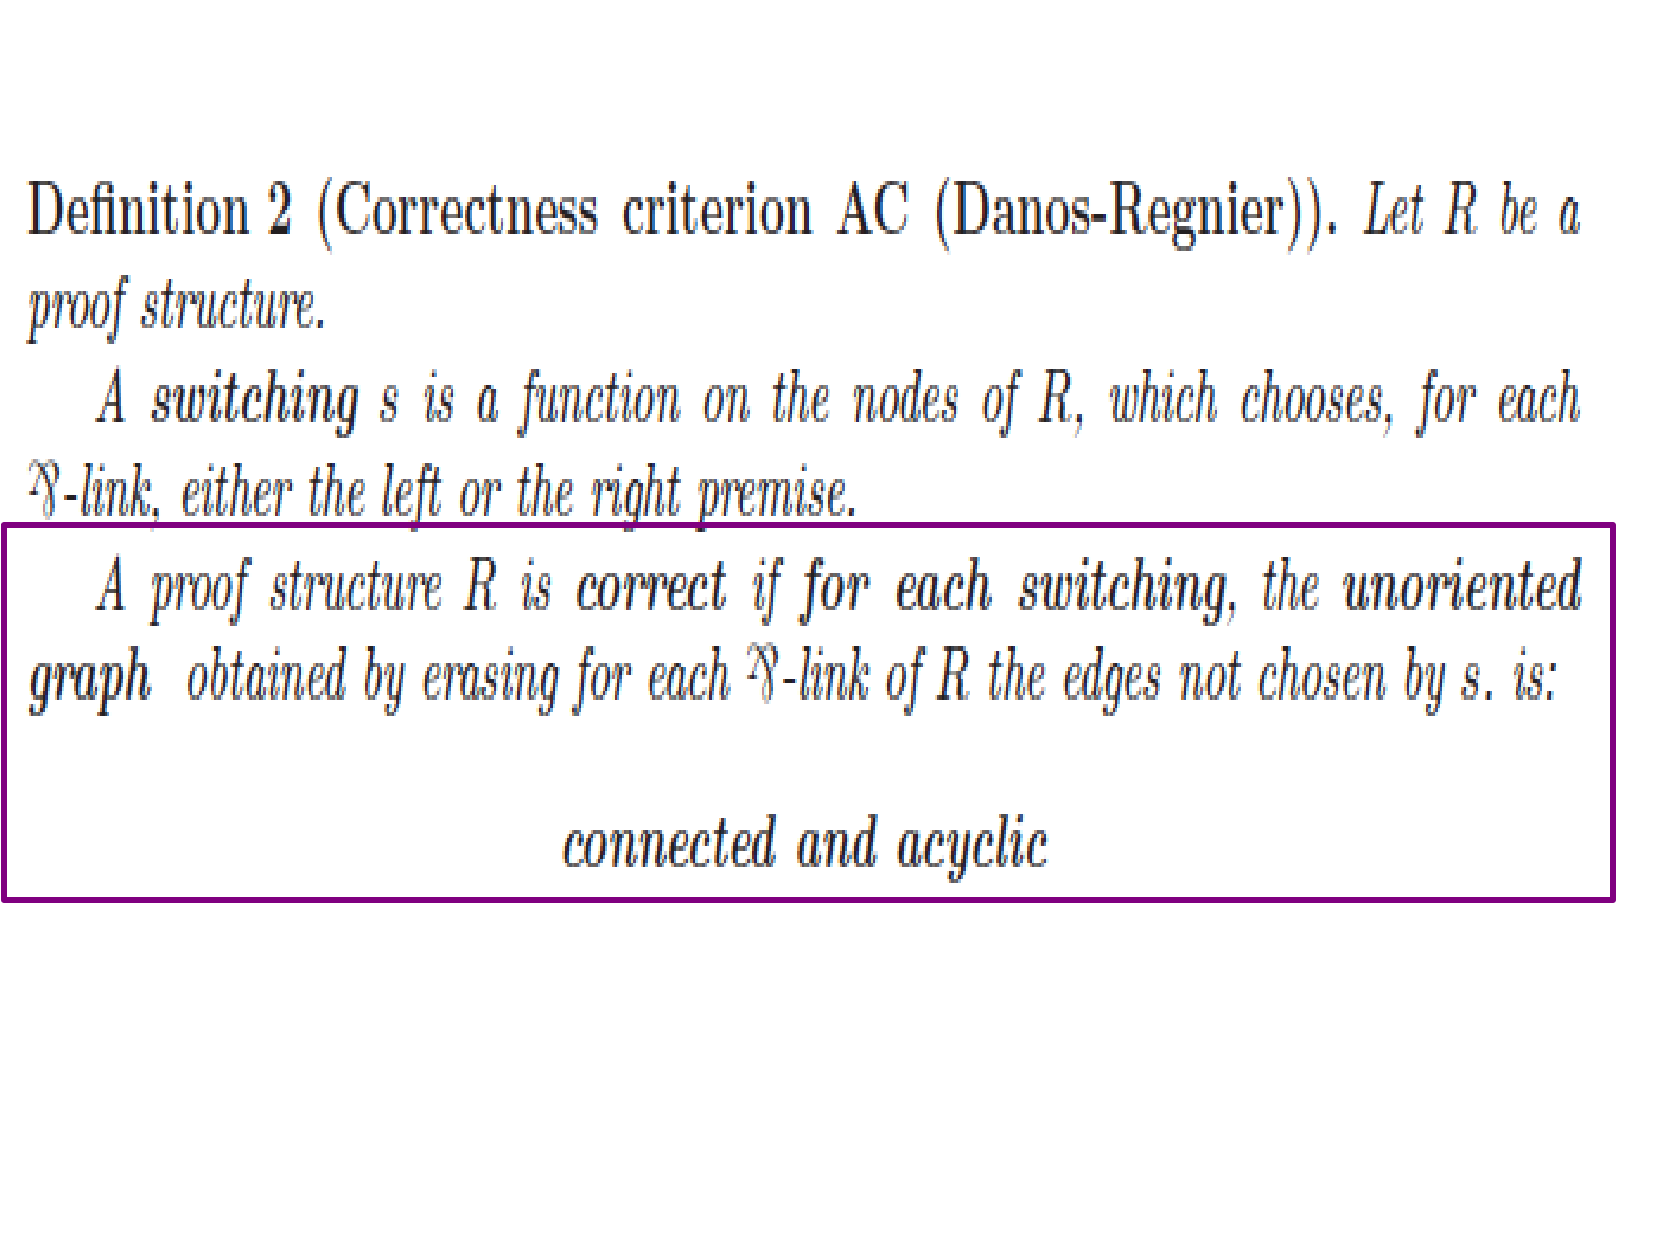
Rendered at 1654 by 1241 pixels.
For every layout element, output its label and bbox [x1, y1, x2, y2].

picture [3, 149, 1654, 901]
text_box [3, 524, 1614, 901]
